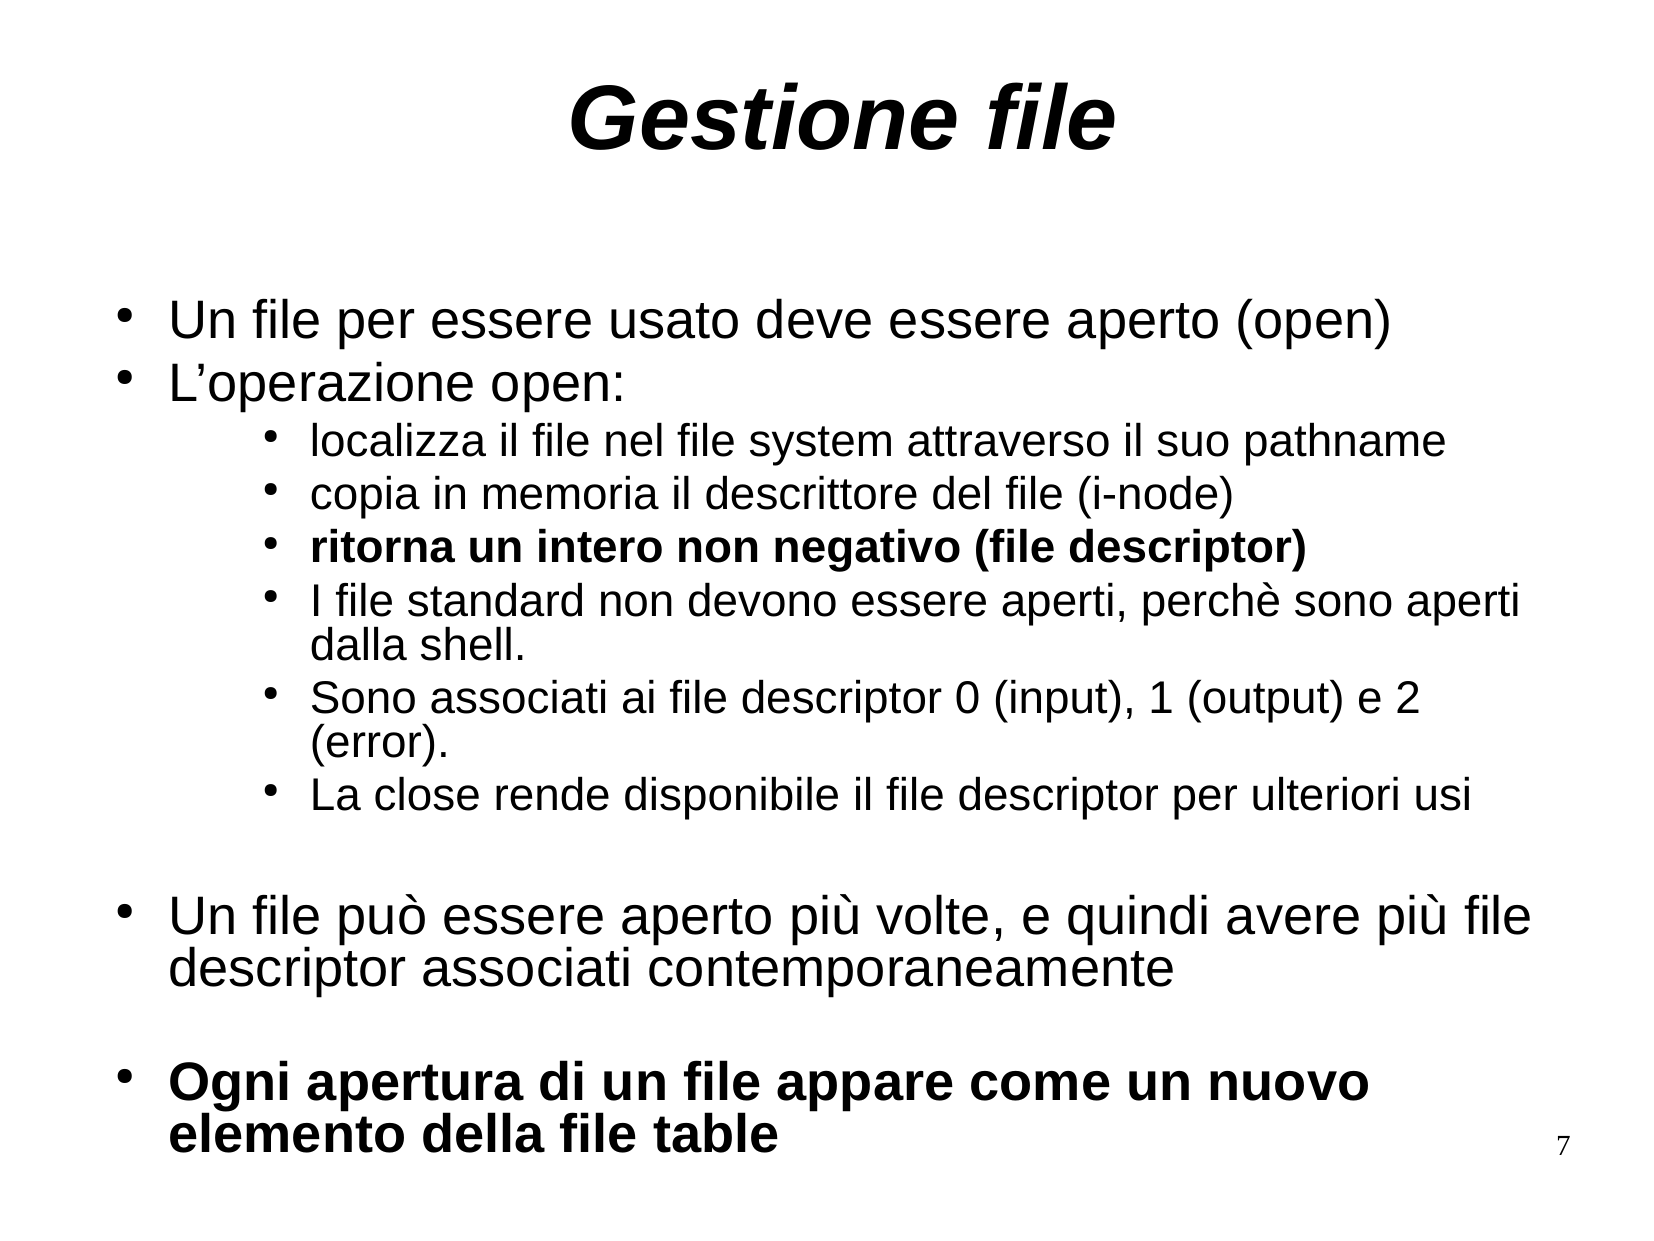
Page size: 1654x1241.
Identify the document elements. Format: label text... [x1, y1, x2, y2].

list Un file per essere usato deve essere aperto (open) L’operazione open: localizza il file nel file system attraverso il suo pathname copia in memoria il descrittore del file (i-node) ritorna un intero non negativo (file descriptor) I file standard non devono essere aperti, perchè sono aperti dalla shell. Sono associati ai file descriptor 0 (input), 1 (output) e 2 (error). La close rende disponibile il file descriptor per ulteriori usi Un file può essere aperto più volte, e quindi avere più file descriptor associati contemporaneamente Ogni apertura di un file appare come un nuovo elemento della file table [82, 289, 1571, 1234]
title Gestione file [82, 50, 1571, 257]
